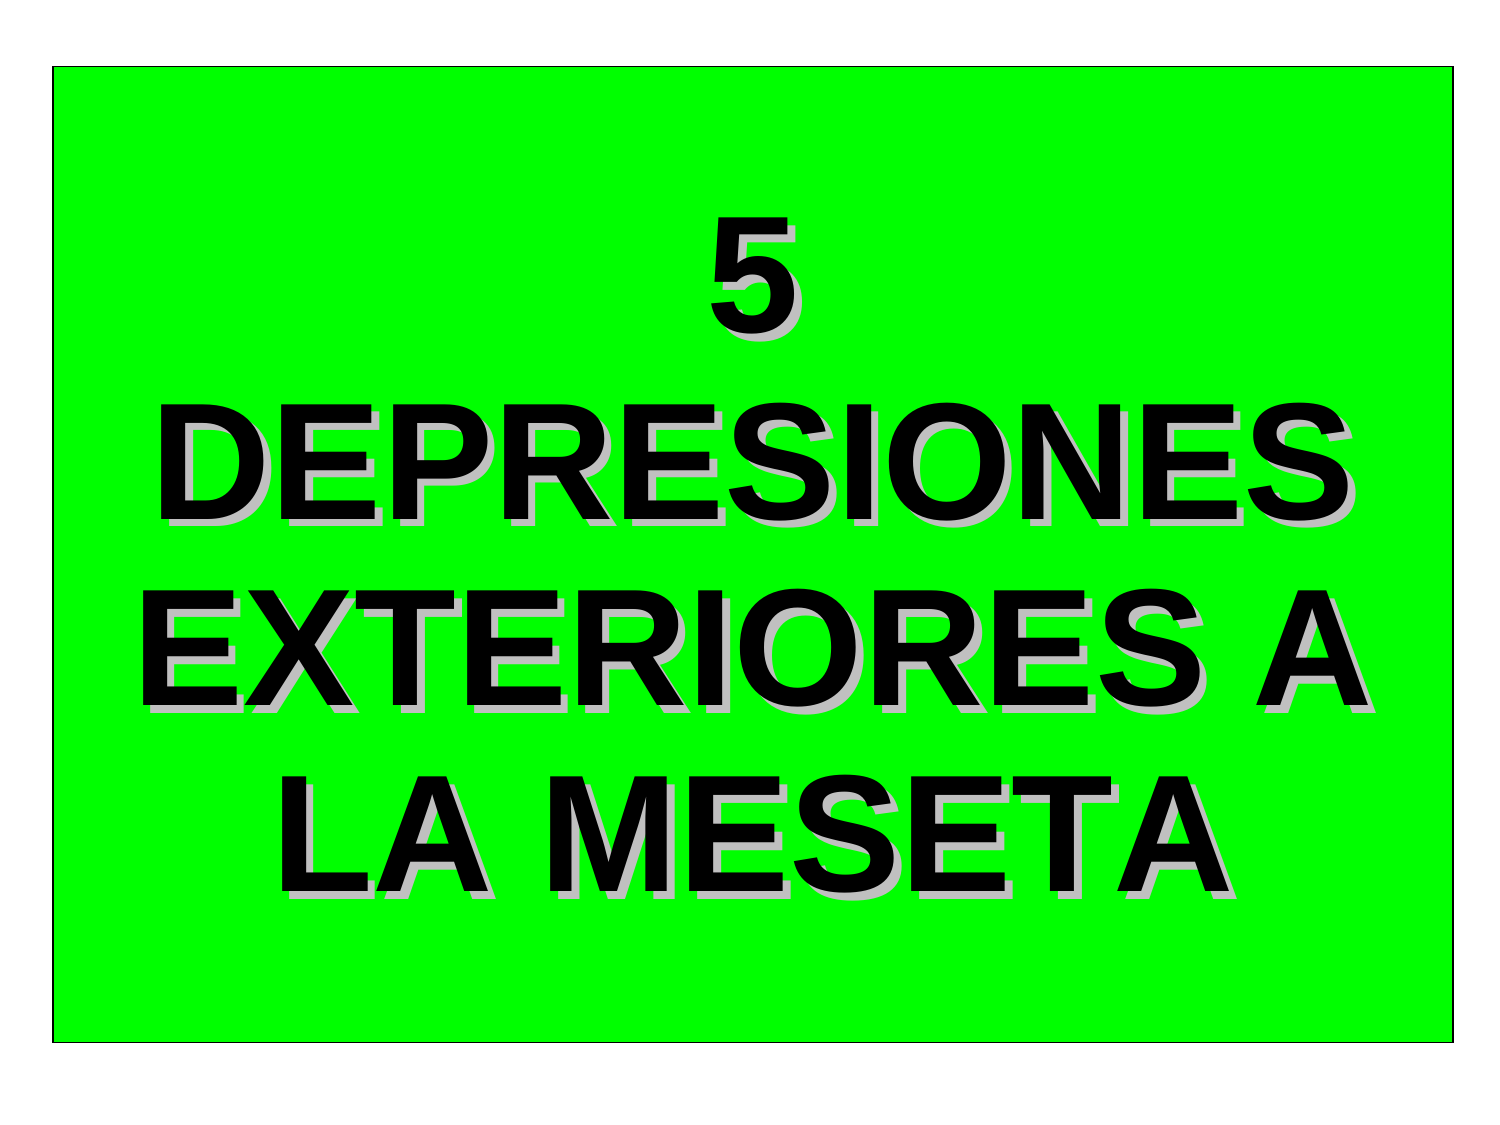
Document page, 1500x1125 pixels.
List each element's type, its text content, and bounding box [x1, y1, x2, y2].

text_box 5 DEPRESIONES EXTERIORES A LA MESETA [53, 66, 1453, 1043]
